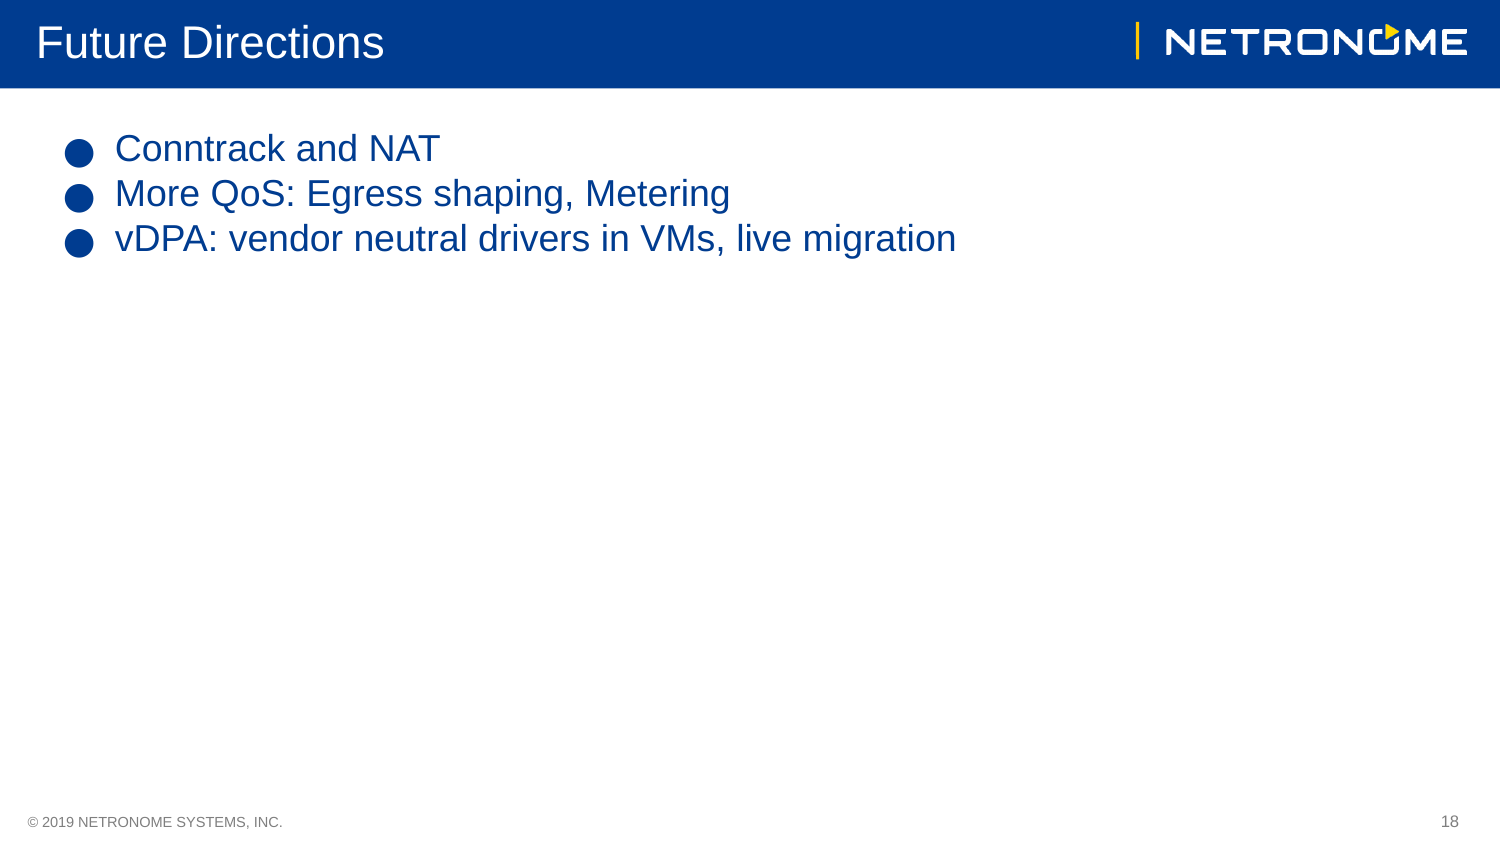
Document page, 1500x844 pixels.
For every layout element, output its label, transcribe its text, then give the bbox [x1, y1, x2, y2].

title Future Directions [20, 0, 1113, 89]
list Conntrack and NAT More QoS: Egress shaping, Metering vDPA: vendor neutral drivers in VMs, live migration [24, 109, 1463, 772]
picture [1162, 21, 1473, 62]
